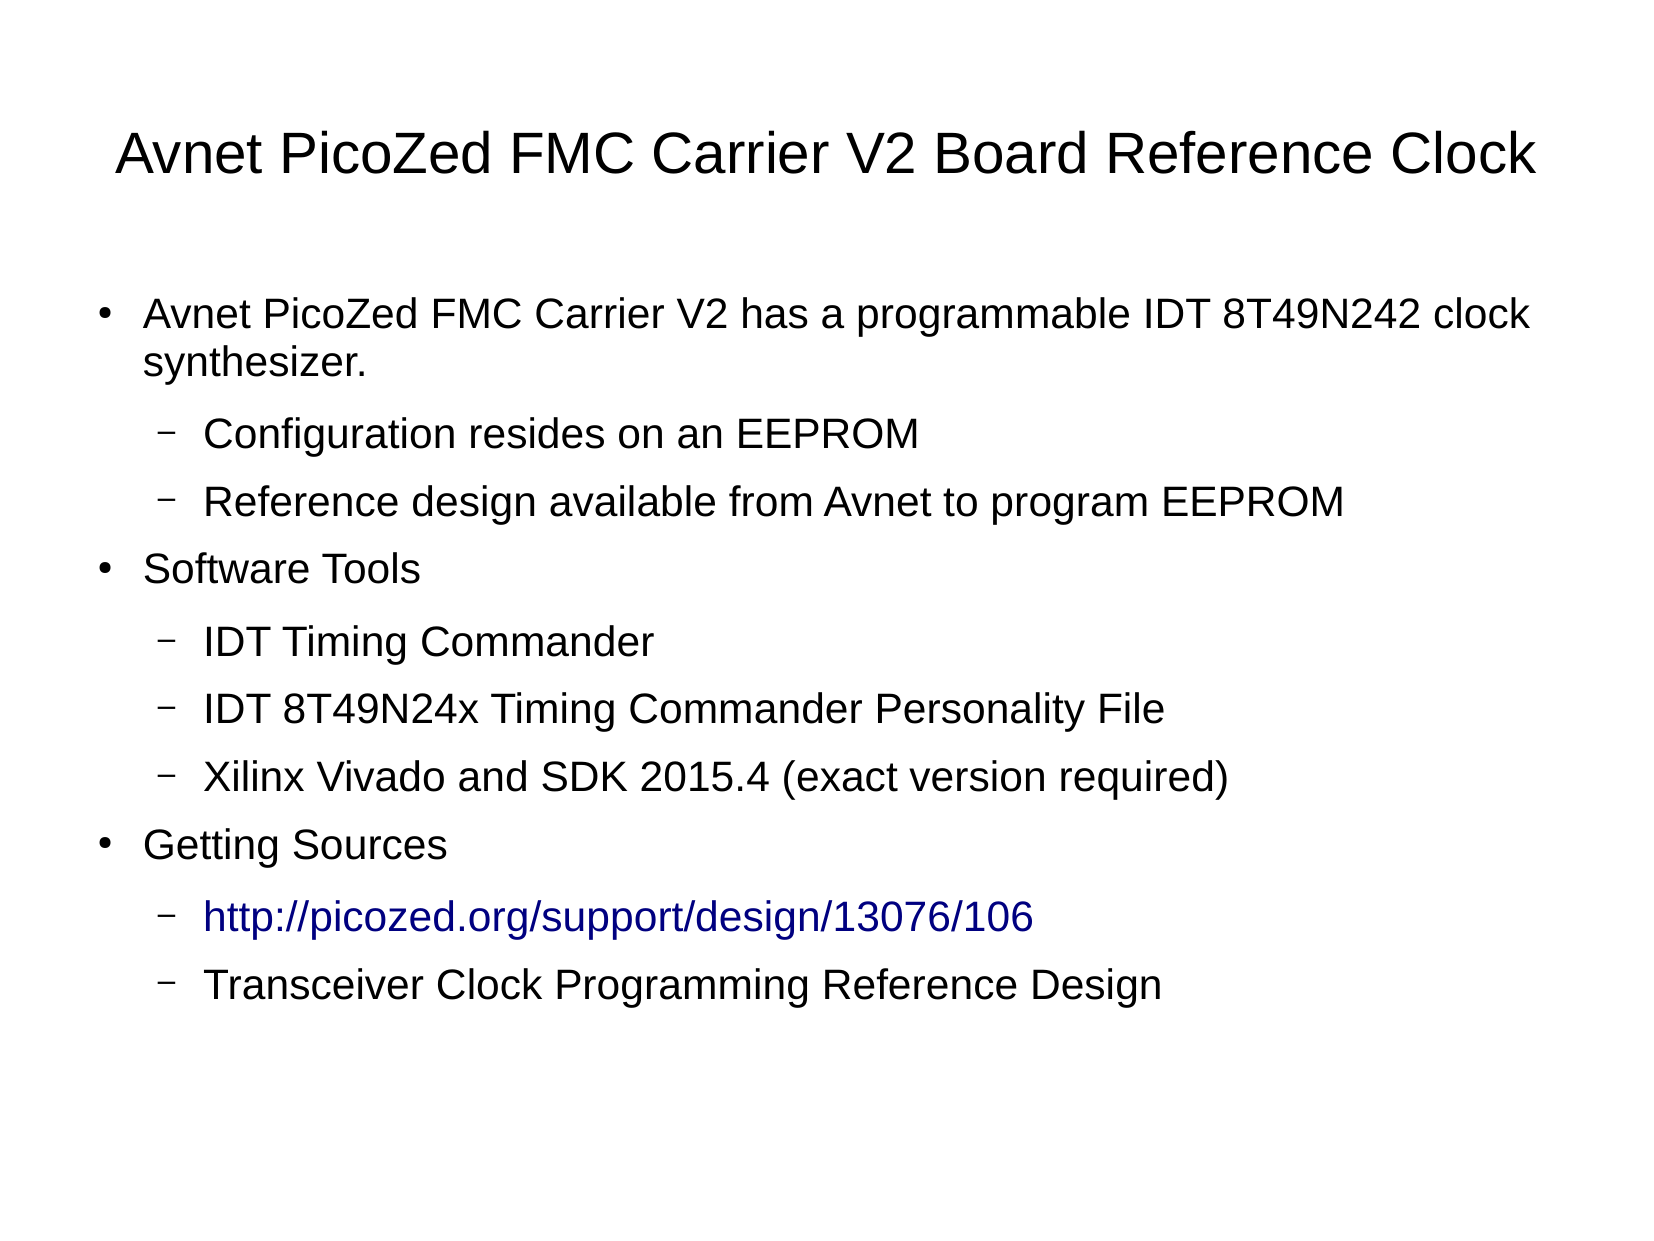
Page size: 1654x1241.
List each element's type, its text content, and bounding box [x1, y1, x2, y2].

title Avnet PicoZed FMC Carrier V2 Board Reference Clock [82, 49, 1571, 257]
list Avnet PicoZed FMC Carrier V2 has a programmable IDT 8T49N242 clock synthesizer. Configuration resides on an EEPROM Reference design available from Avnet to program EEPROM Software Tools IDT Timing Commander IDT 8T49N24x Timing Commander Personality File Xilinx Vivado and SDK 2015.4 (exact version required) Getting Sources http://picozed.org/support/design/13076/106 Transceiver Clock Programming Reference Design [82, 290, 1571, 1010]
